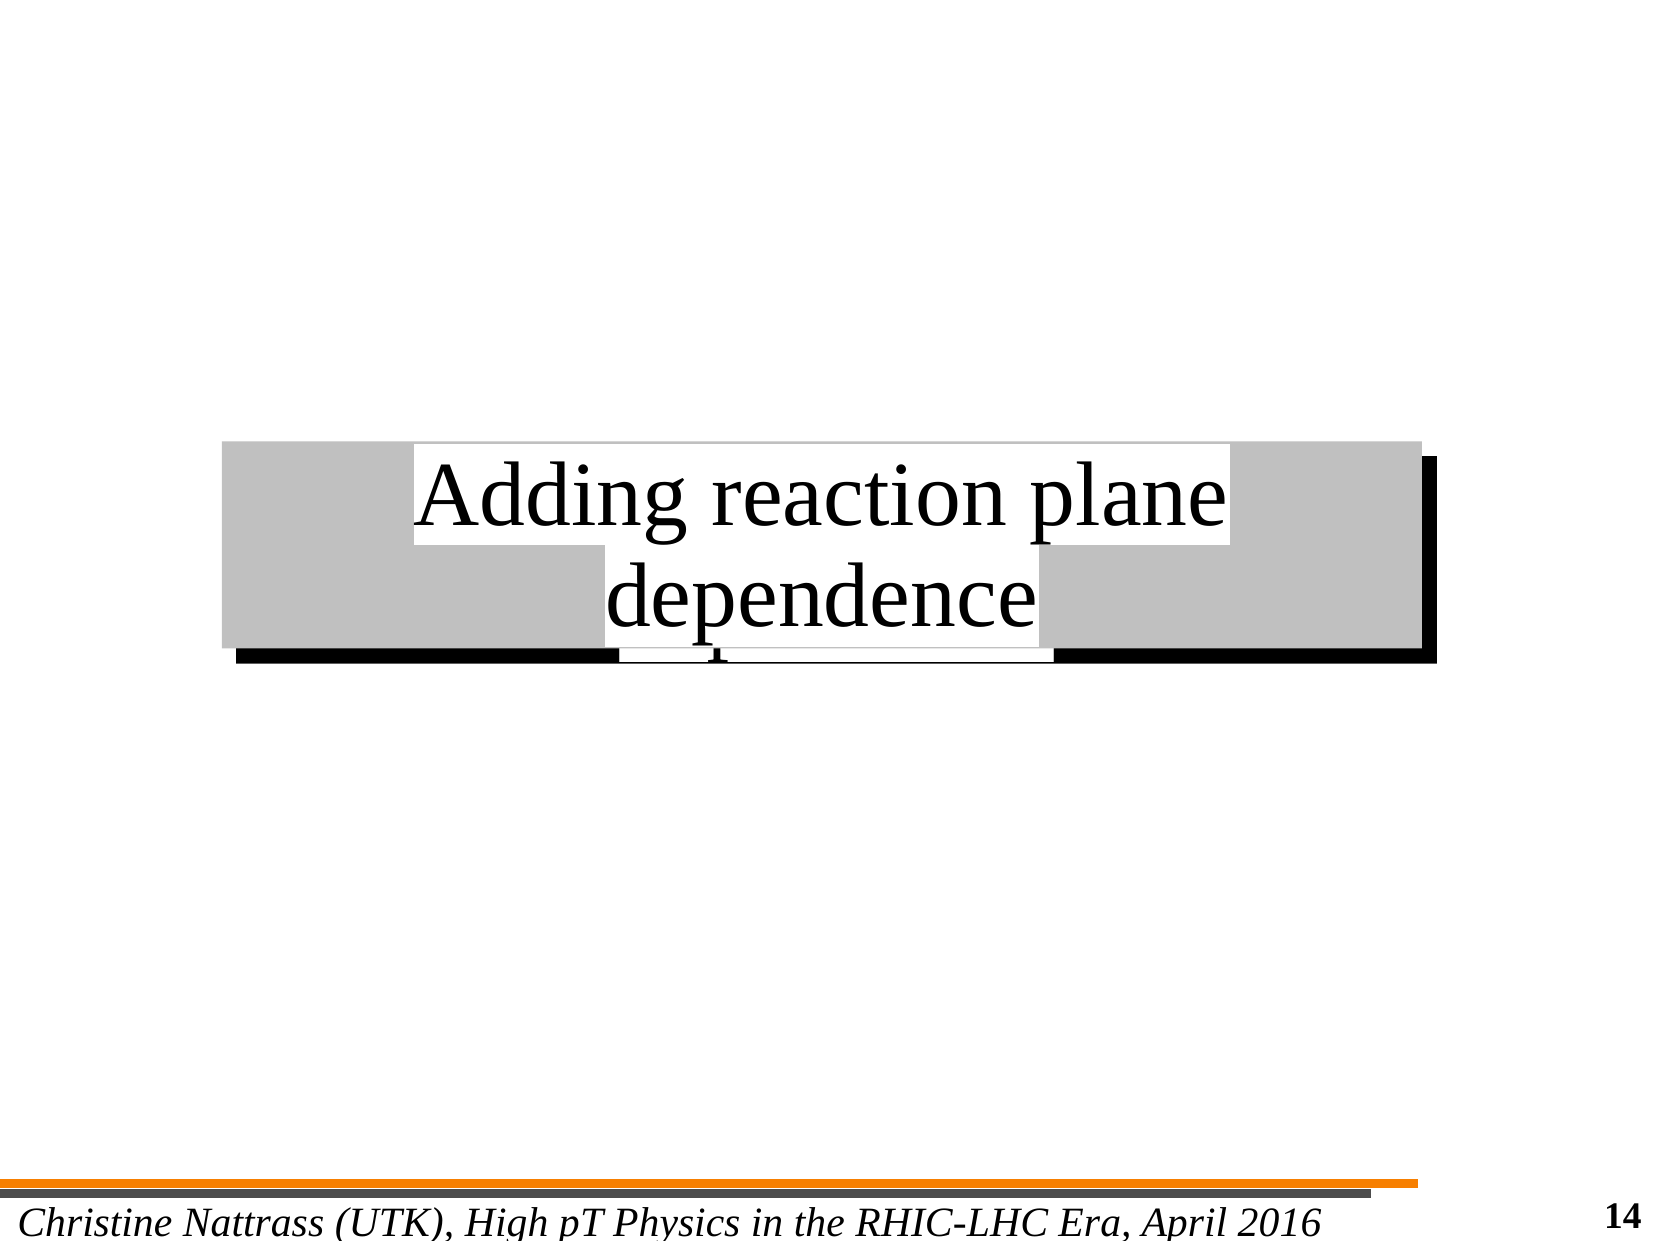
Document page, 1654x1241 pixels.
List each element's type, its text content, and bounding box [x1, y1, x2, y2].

title Adding reaction plane dependence [221, 441, 1422, 649]
